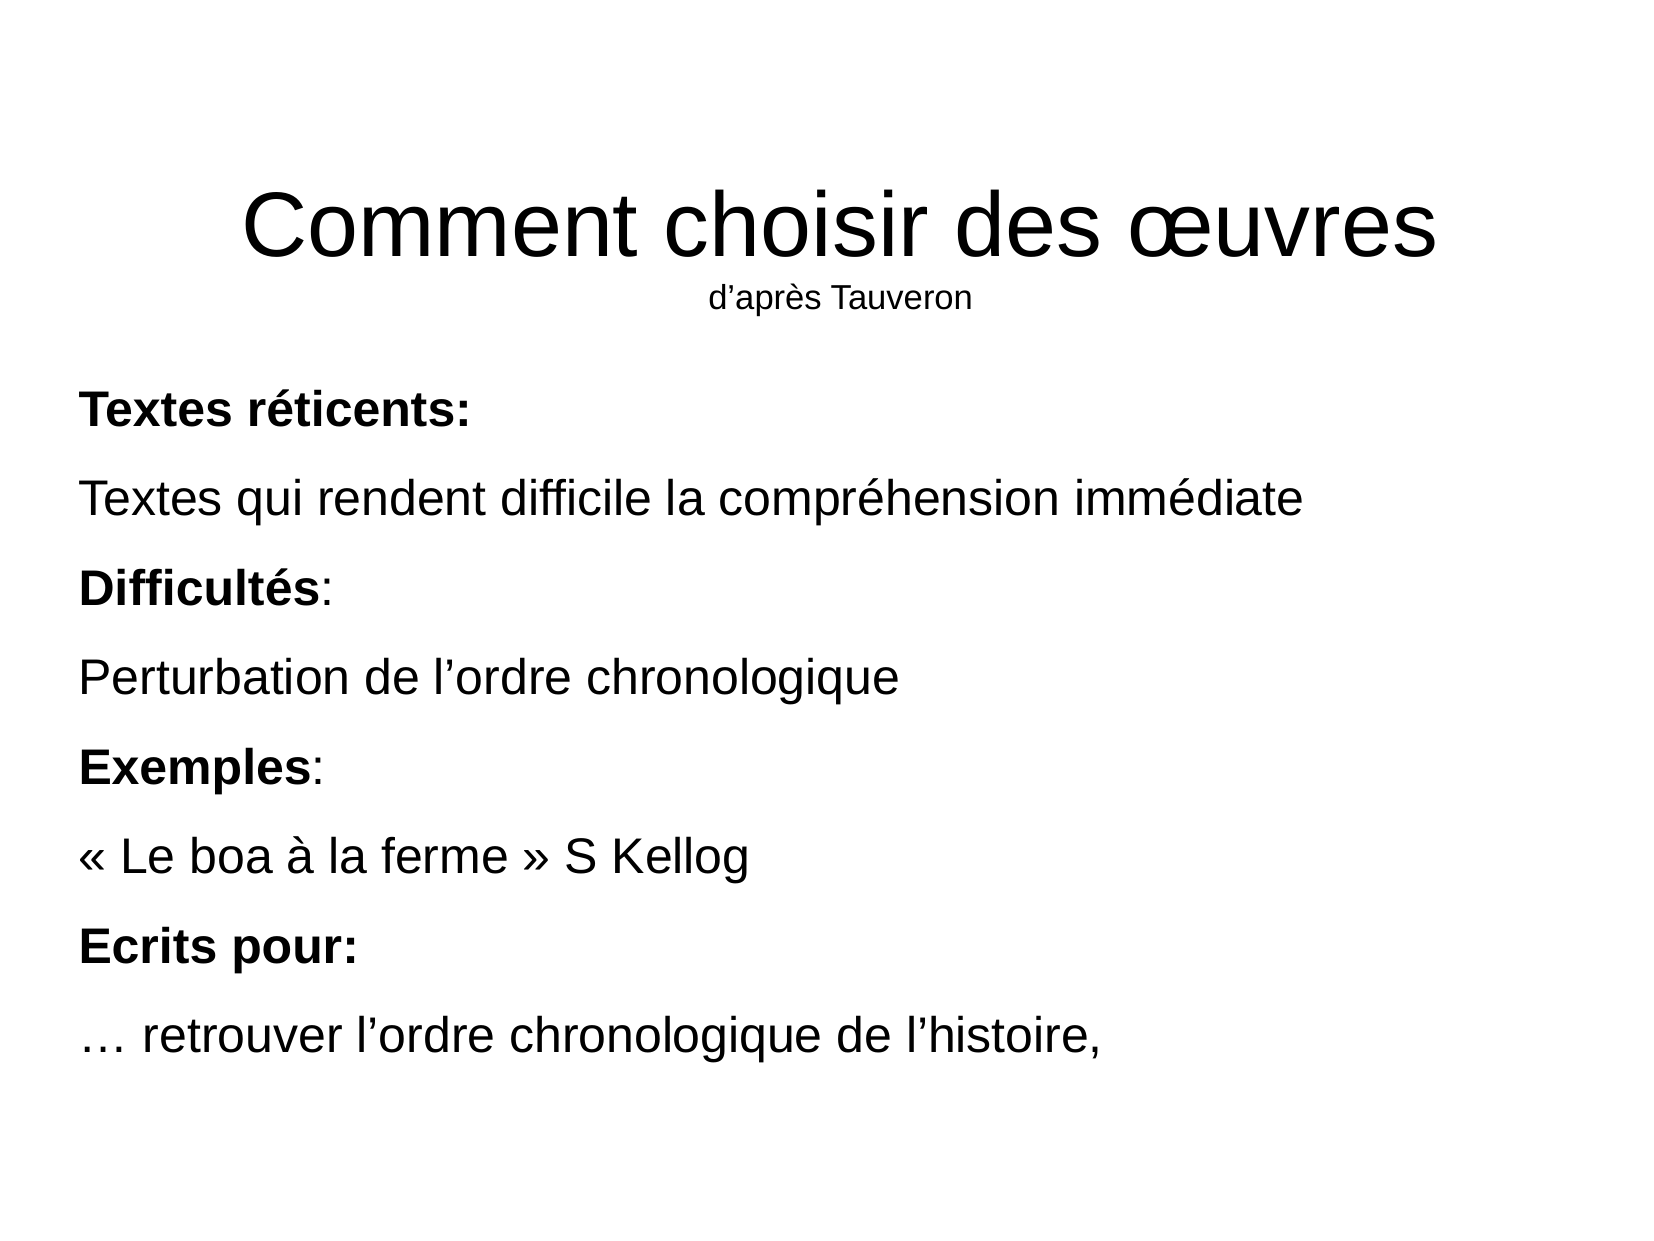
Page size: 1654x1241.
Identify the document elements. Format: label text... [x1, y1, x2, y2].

title Comment choisir des œuvres d’après Tauveron [151, 165, 1530, 298]
list Textes réticents: Textes qui rendent difficile la compréhension immédiate Difficultés: Perturbation de l’ordre chronologique Exemples: « Le boa à la ferme » S Kellog Ecrits pour: … retrouver l’ordre chronologique de l’histoire, [78, 376, 1603, 1149]
